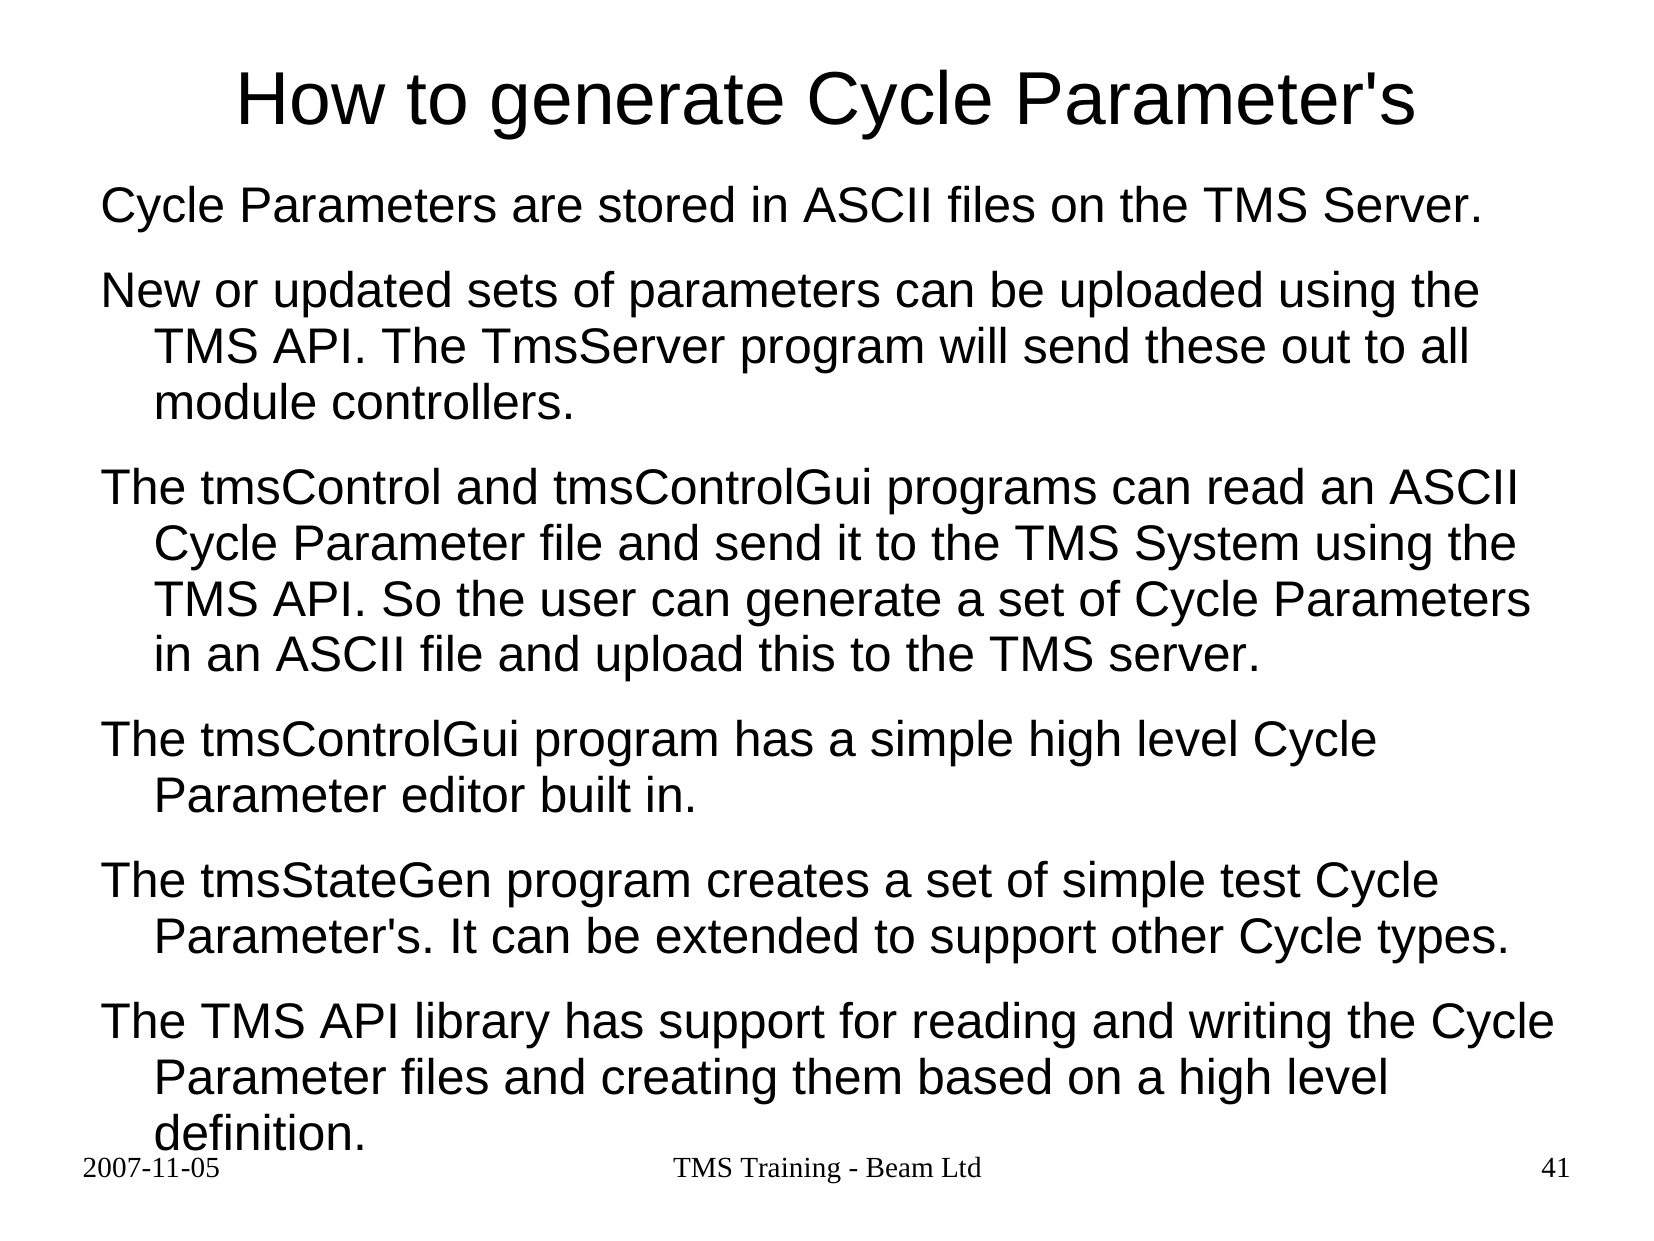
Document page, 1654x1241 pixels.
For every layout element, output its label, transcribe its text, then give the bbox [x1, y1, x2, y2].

title How to generate Cycle Parameter's [82, 49, 1571, 148]
list Cycle Parameters are stored in ASCII files on the TMS Server. New or updated sets of parameters can be uploaded using the TMS API. The TmsServer program will send these out to all module controllers. The tmsControl and tmsControlGui programs can read an ASCII Cycle Parameter file and send it to the TMS System using the TMS API. So the user can generate a set of Cycle Parameters in an ASCII file and upload this to the TMS server. The tmsControlGui program has a simple high level Cycle Parameter editor built in. The tmsStateGen program creates a set of simple test Cycle Parameter's. It can be extended to support other Cycle types. The TMS API library has support for reading and writing the Cycle Parameter files and creating them based on a high level definition. [82, 177, 1571, 1162]
